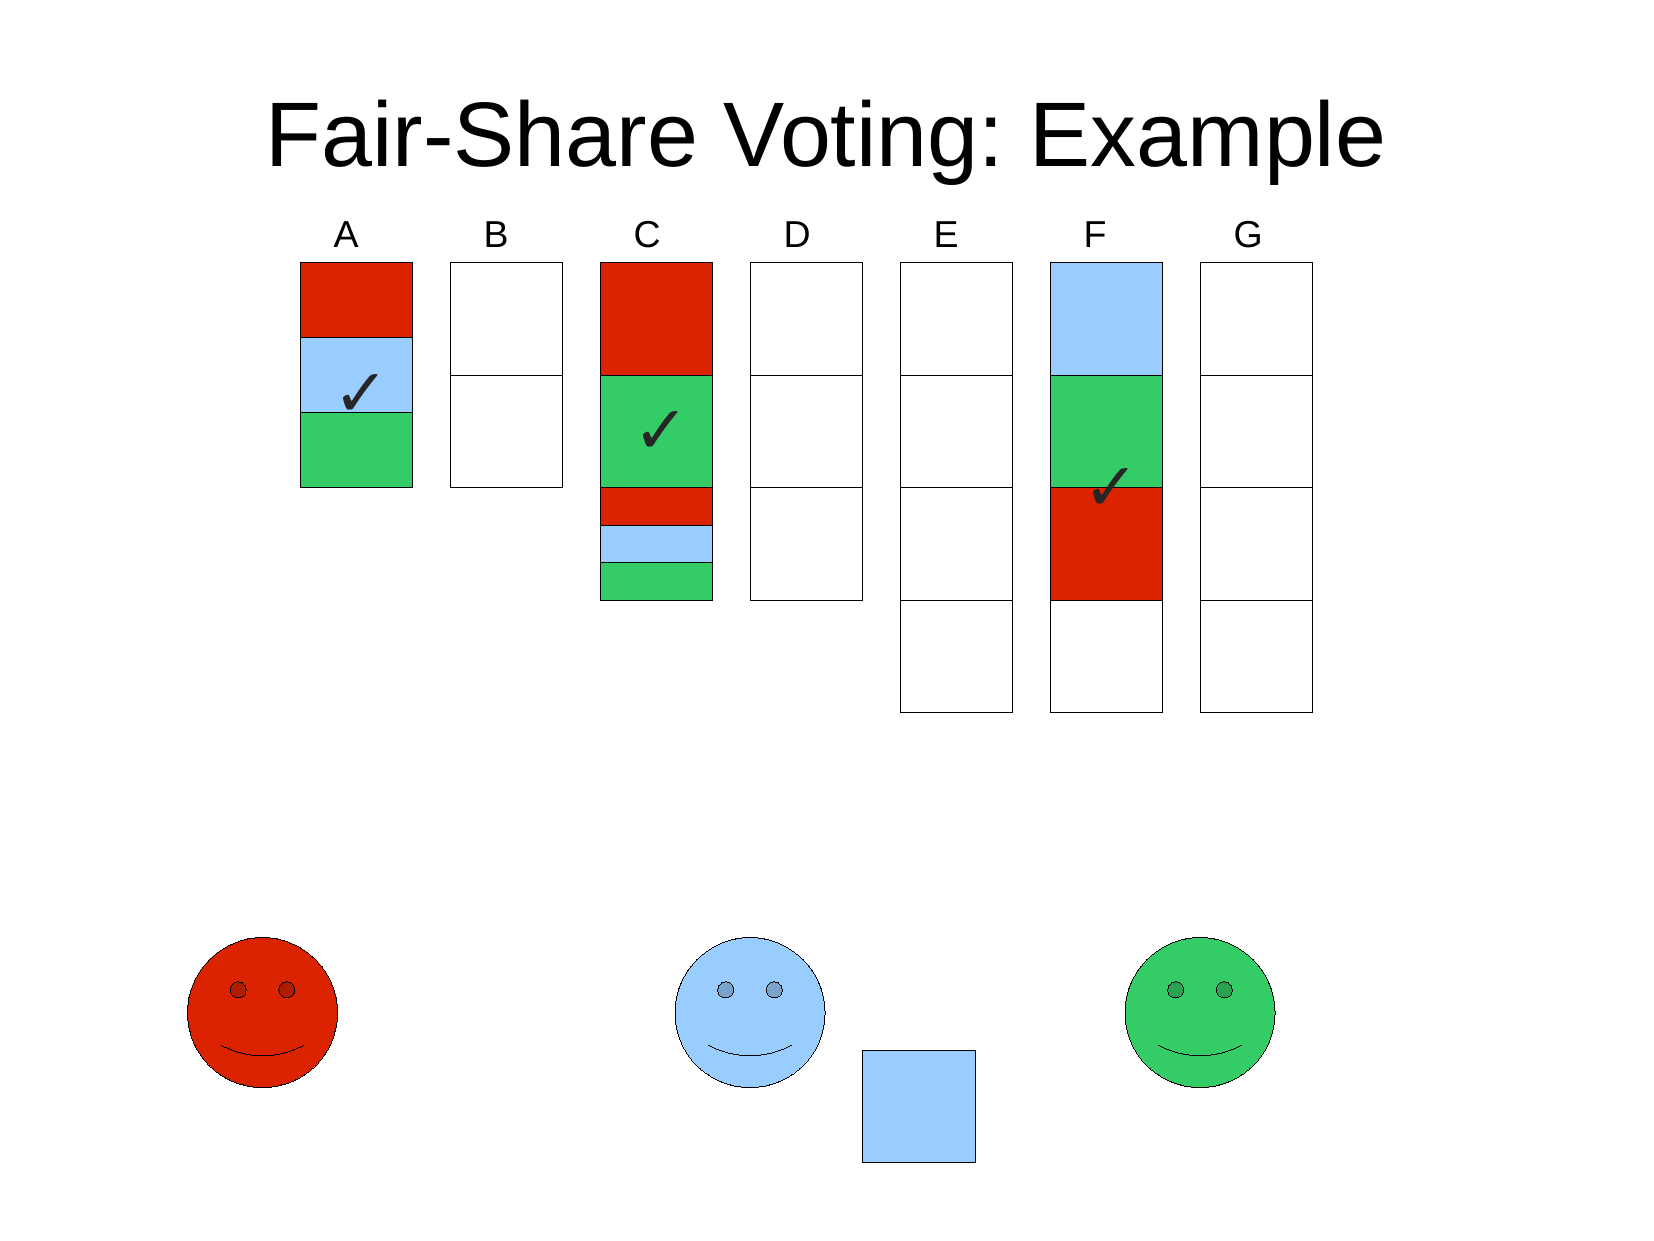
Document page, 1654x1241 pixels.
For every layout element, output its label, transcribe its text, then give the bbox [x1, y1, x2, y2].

text_box [1200, 262, 1313, 713]
text_box [600, 262, 713, 601]
text_box C [618, 205, 675, 263]
text_box D [768, 205, 826, 263]
text_box [900, 262, 1013, 713]
text_box ✓ [618, 375, 713, 469]
text_box G [1218, 205, 1276, 263]
text_box F [1068, 206, 1126, 264]
text_box [187, 937, 338, 1088]
title Fair-Share Voting: Example [82, 31, 1571, 239]
text_box [450, 262, 563, 488]
text_box [750, 262, 863, 601]
text_box [675, 937, 826, 1088]
text_box E [918, 206, 975, 264]
text_box A [318, 206, 376, 264]
text_box [862, 1050, 976, 1163]
text_box [300, 262, 413, 488]
text_box [1125, 937, 1276, 1088]
text_box ✓ [1068, 431, 1163, 526]
text_box B [468, 206, 526, 264]
text_box [1050, 262, 1163, 713]
text_box ✓ [318, 337, 413, 431]
